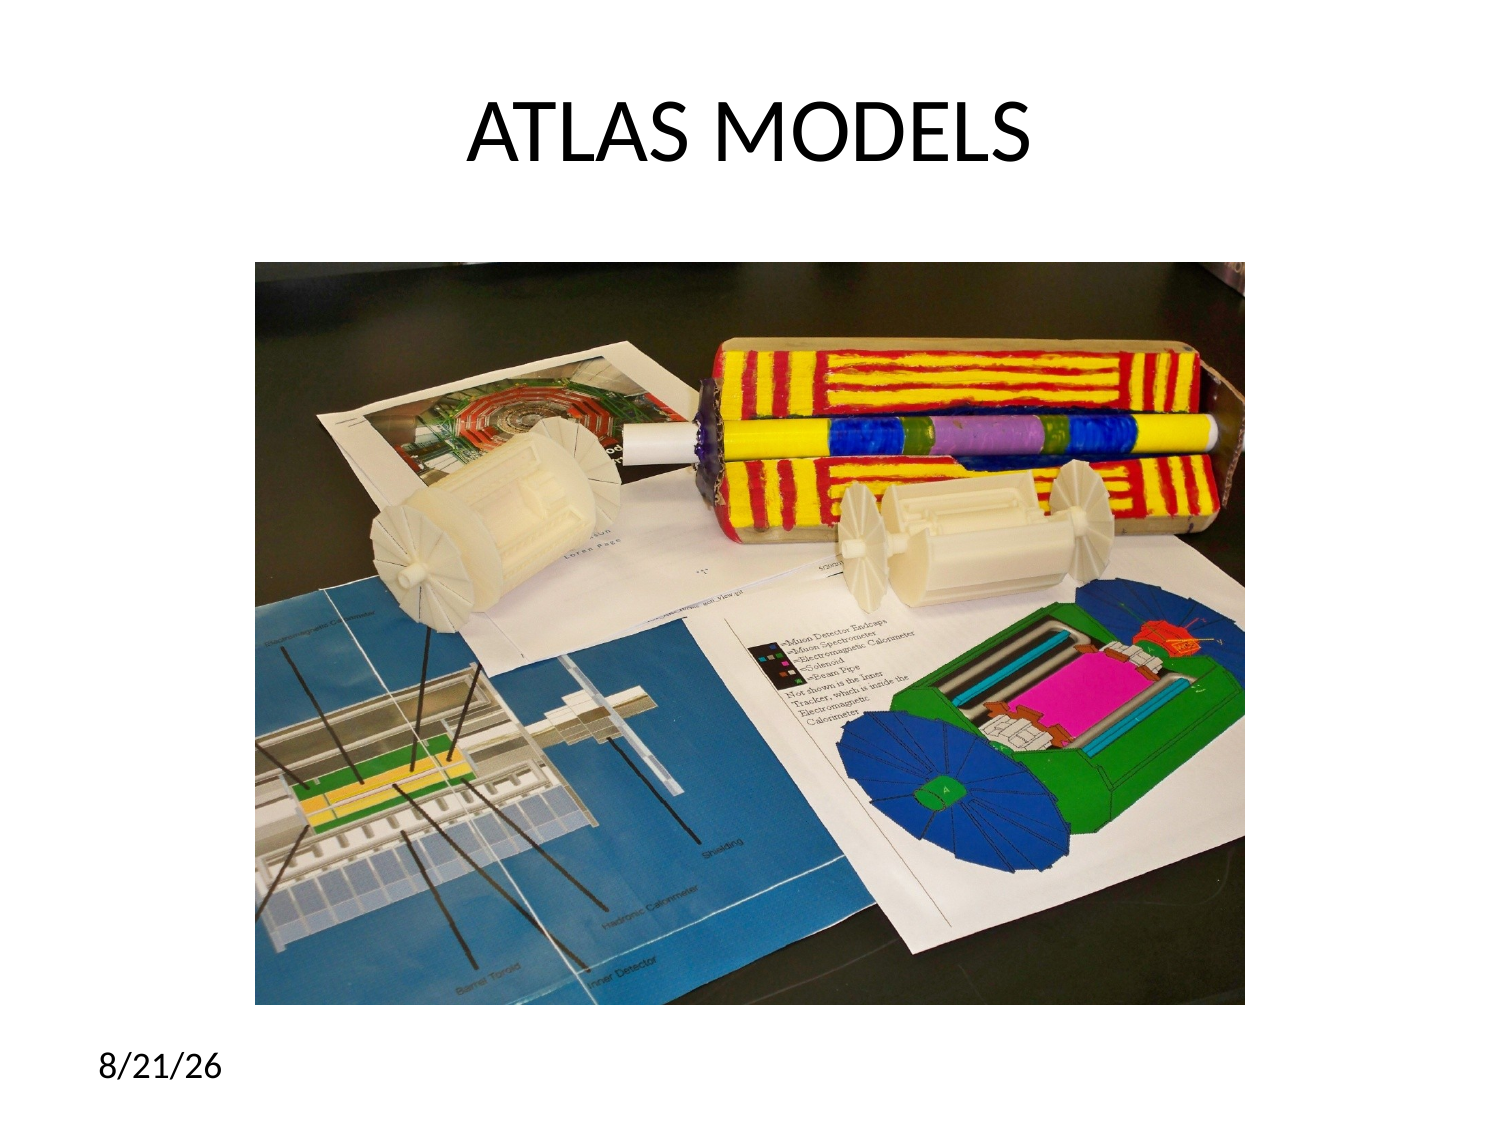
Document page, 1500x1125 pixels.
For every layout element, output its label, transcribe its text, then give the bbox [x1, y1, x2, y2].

title ATLAS MODELS [75, 45, 1425, 233]
picture [255, 262, 1245, 1005]
